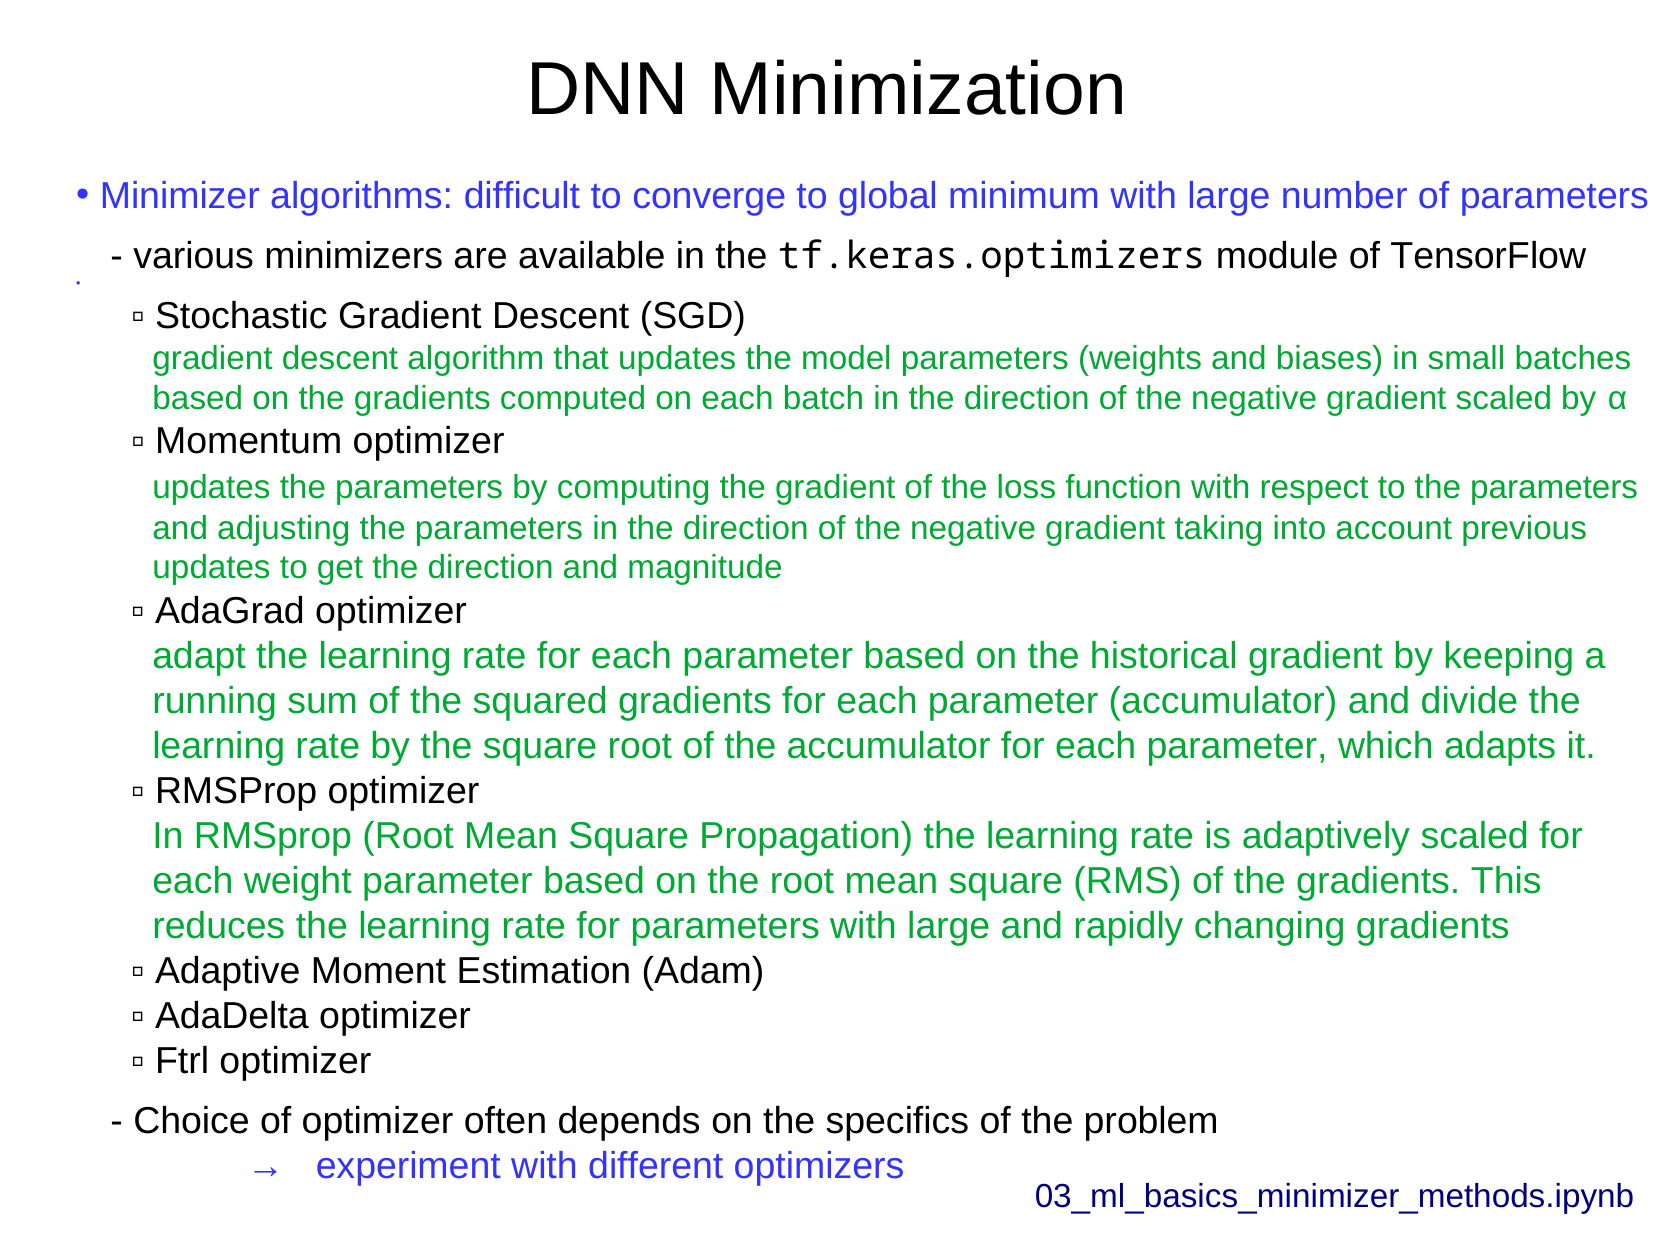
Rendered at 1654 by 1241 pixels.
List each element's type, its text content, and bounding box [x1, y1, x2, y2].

text_box 03_ml_basics_minimizer_methods.ipynb [1020, 1170, 1653, 1222]
text_box Minimizer algorithms: difficult to converge to global minimum with large number of parameters - various minimizers are available in the tf.keras.optimizers module of TensorFlow ▫ Stochastic Gradient Descent (SGD) gradient descent algorithm that updates the model parameters (weights and biases) in small batches based on the gradients computed on each batch in the direction of the negative gradient scaled by α ▫ Momentum optimizer updates the parameters by computing the gradient of the loss function with respect to the parameters and adjusting the parameters in the direction of the negative gradient taking into account previous updates to get the direction and magnitude ▫ AdaGrad optimizer adapt the learning rate for each parameter based on the historical gradient by keeping a running sum of the squared gradients for each parameter (accumulator) and divide the learning rate by the square root of the accumulator for each parameter, which adapts it. ▫ RMSProp optimizer In RMSprop (Root Mean Square Propagation) the learning rate is adaptively scaled for each weight parameter based on the root mean square (RMS) of the gradients. This reduces the learning rate for parameters with large and rapidly changing gradients ▫ Adaptive Moment Estimation (Adam) ▫ AdaDelta optimizer ▫ Ftrl optimizer - Choice of optimizer often depends on the specifics of the problem → experiment with different optimizers [61, 163, 1654, 1241]
title DNN Minimization [151, 0, 1502, 163]
